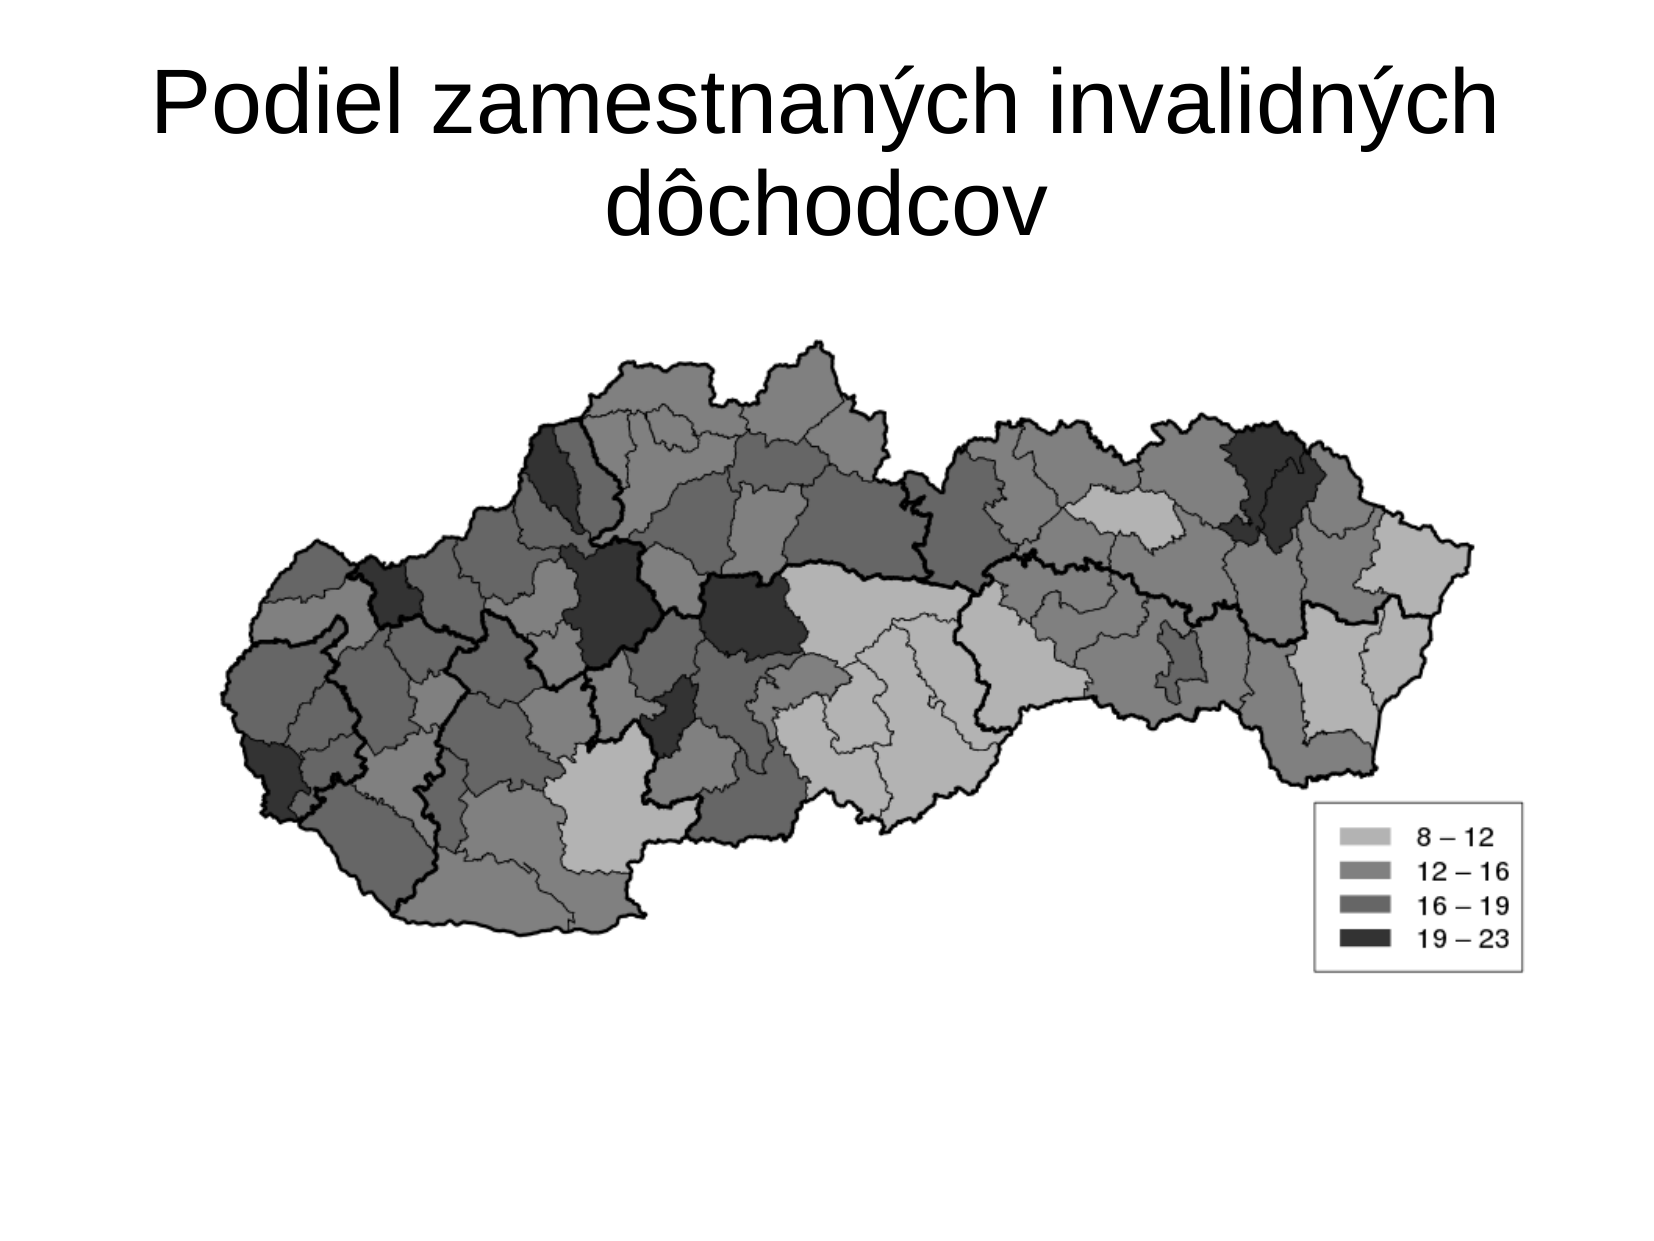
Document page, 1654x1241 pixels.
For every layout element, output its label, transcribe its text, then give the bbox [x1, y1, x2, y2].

picture [127, 257, 1534, 1017]
title Podiel zamestnaných invalidných dôchodcov [82, 49, 1571, 257]
